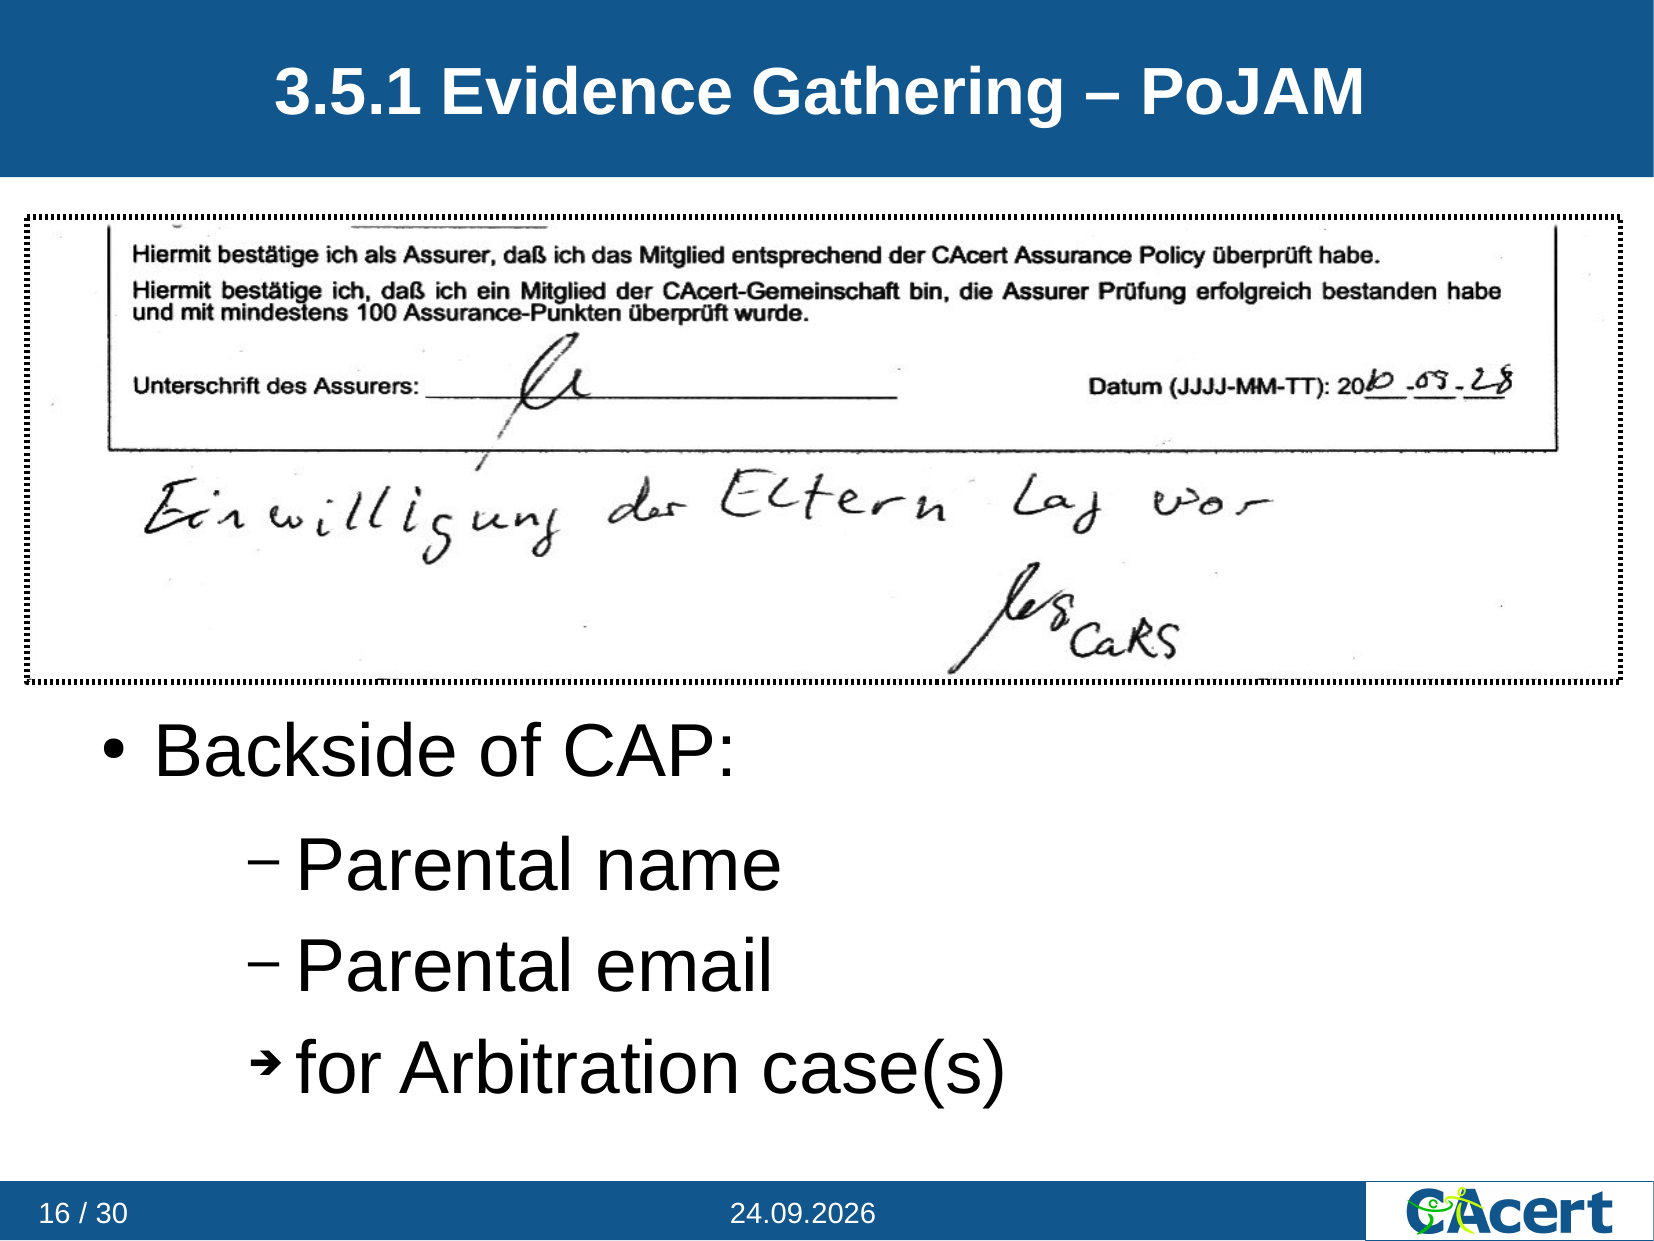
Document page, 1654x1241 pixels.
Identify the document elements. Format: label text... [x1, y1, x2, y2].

picture [1406, 1186, 1613, 1235]
title 3.5.1 Evidence Gathering – PoJAM [76, 17, 1565, 166]
picture [29, 220, 1618, 680]
list Backside of CAP: Parental name Parental email for Arbitration case(s) [82, 708, 1571, 1110]
